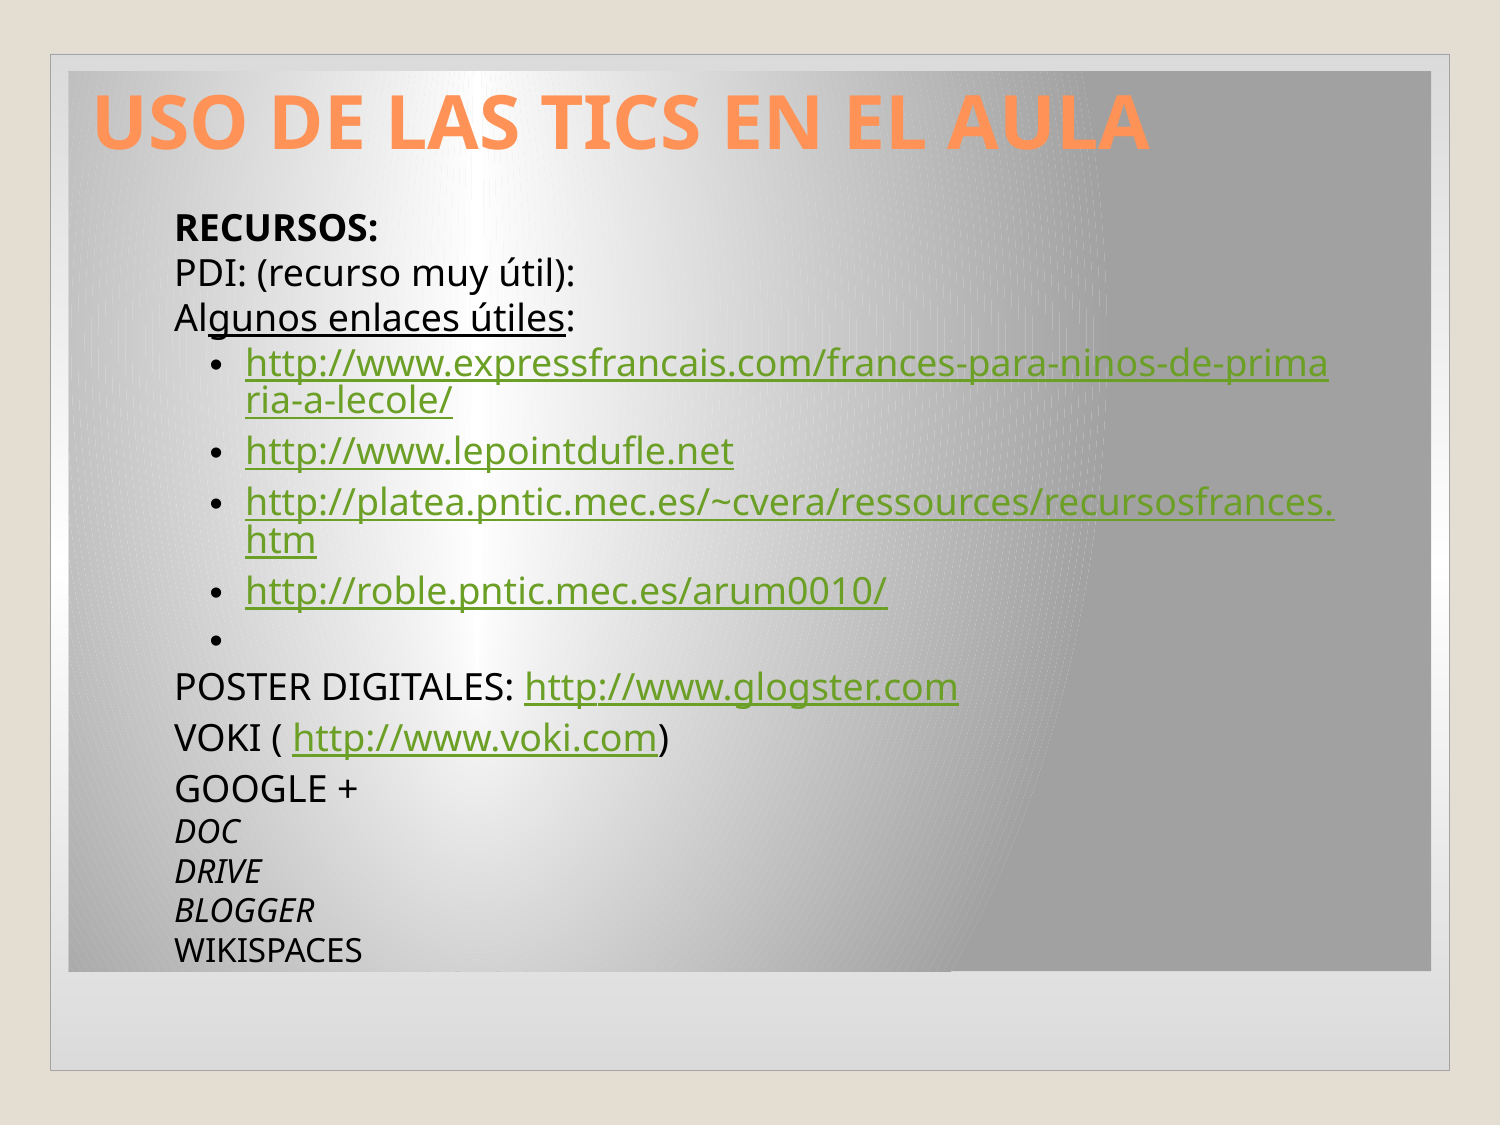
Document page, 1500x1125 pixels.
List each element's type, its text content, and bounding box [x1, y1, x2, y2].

text_box USO DE LAS TICS EN EL AULA [76, 89, 1420, 263]
text_box RECURSOS: PDI: (recurso muy útil): Algunos enlaces útiles: http://www.expressfrancais.com/frances-para-ninos-de-primaria-a-lecole/ http://www.lepointdufle.net http://platea.pntic.mec.es/~cvera/ressources/recursosfrances.htm http://roble.pntic.mec.es/arum0010/ POSTER DIGITALES: http://www.glogster.com VOKI ( http://www.voki.com) GOOGLE + DOC DRIVE BLOGGER WIKISPACES [159, 196, 1353, 874]
